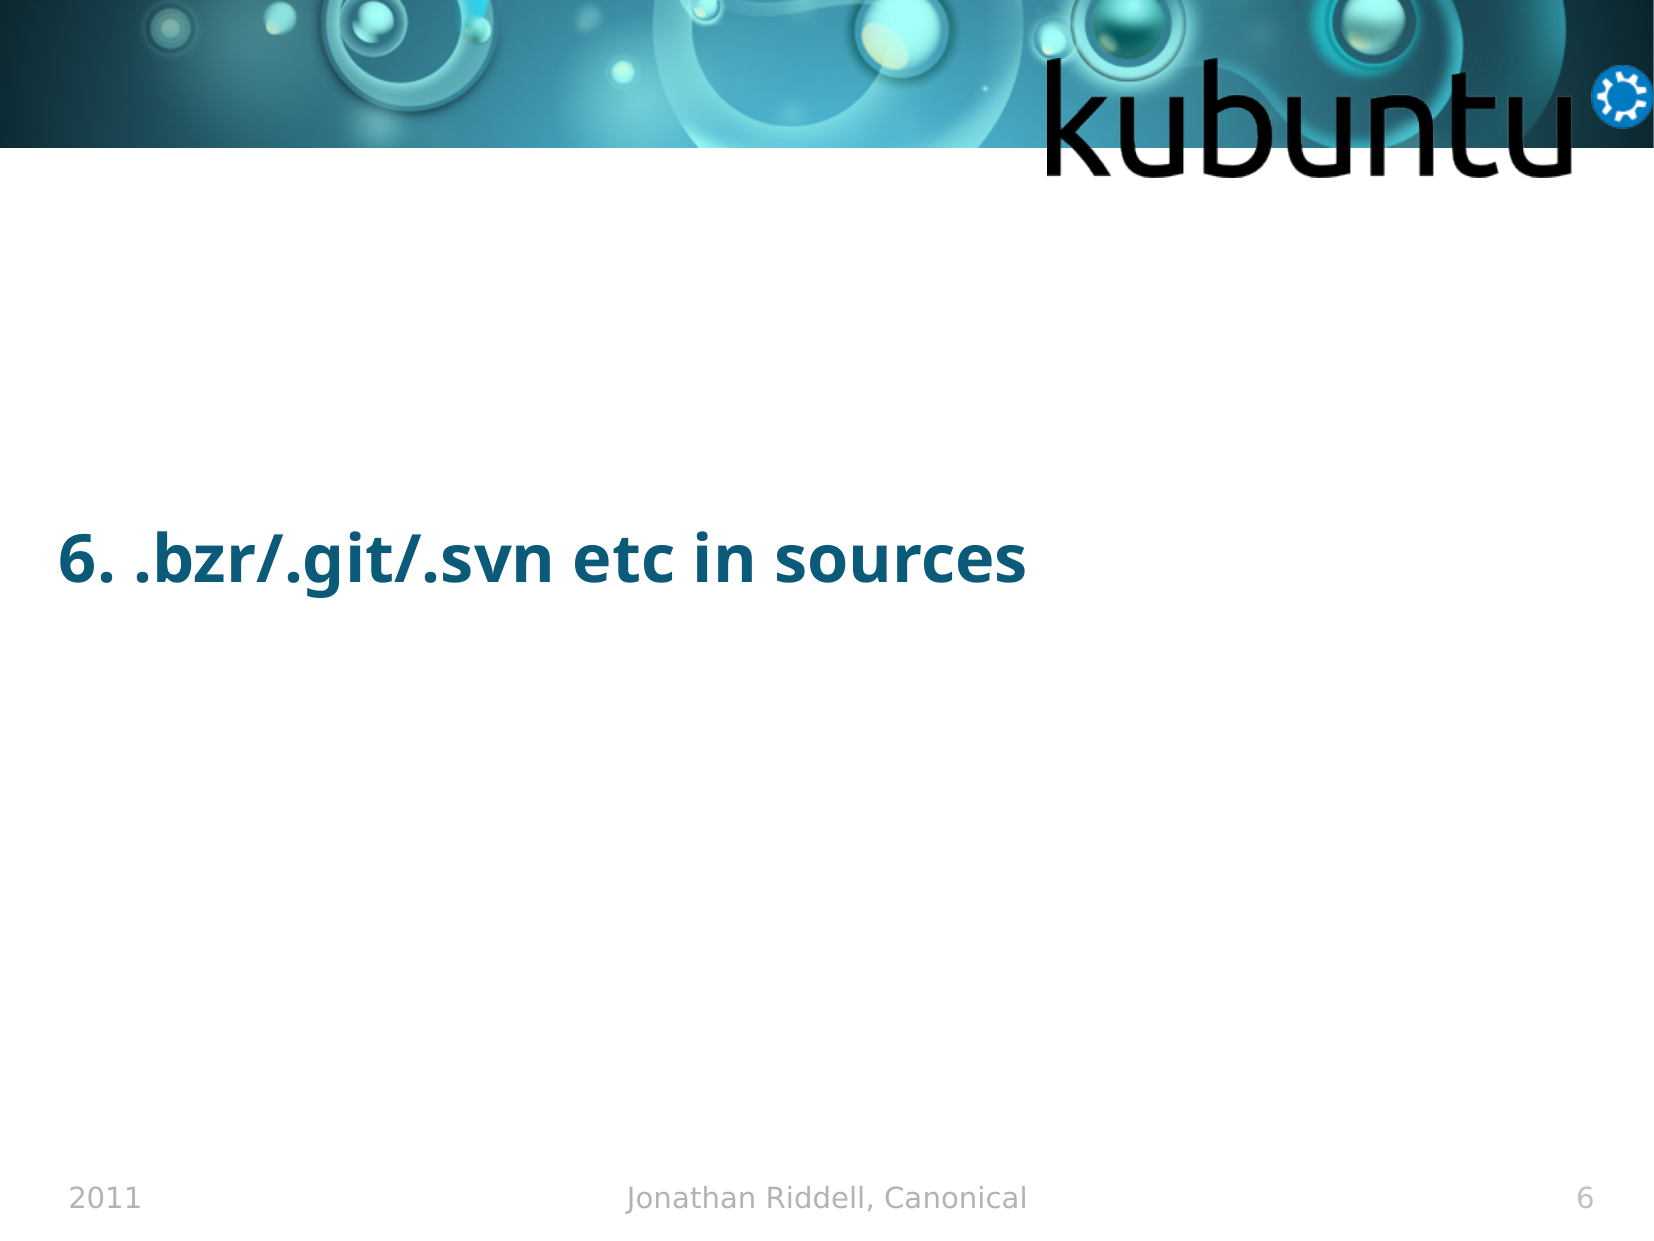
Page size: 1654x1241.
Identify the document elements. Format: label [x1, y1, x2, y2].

picture [0, 0, 1654, 178]
list [59, 290, 1595, 1109]
